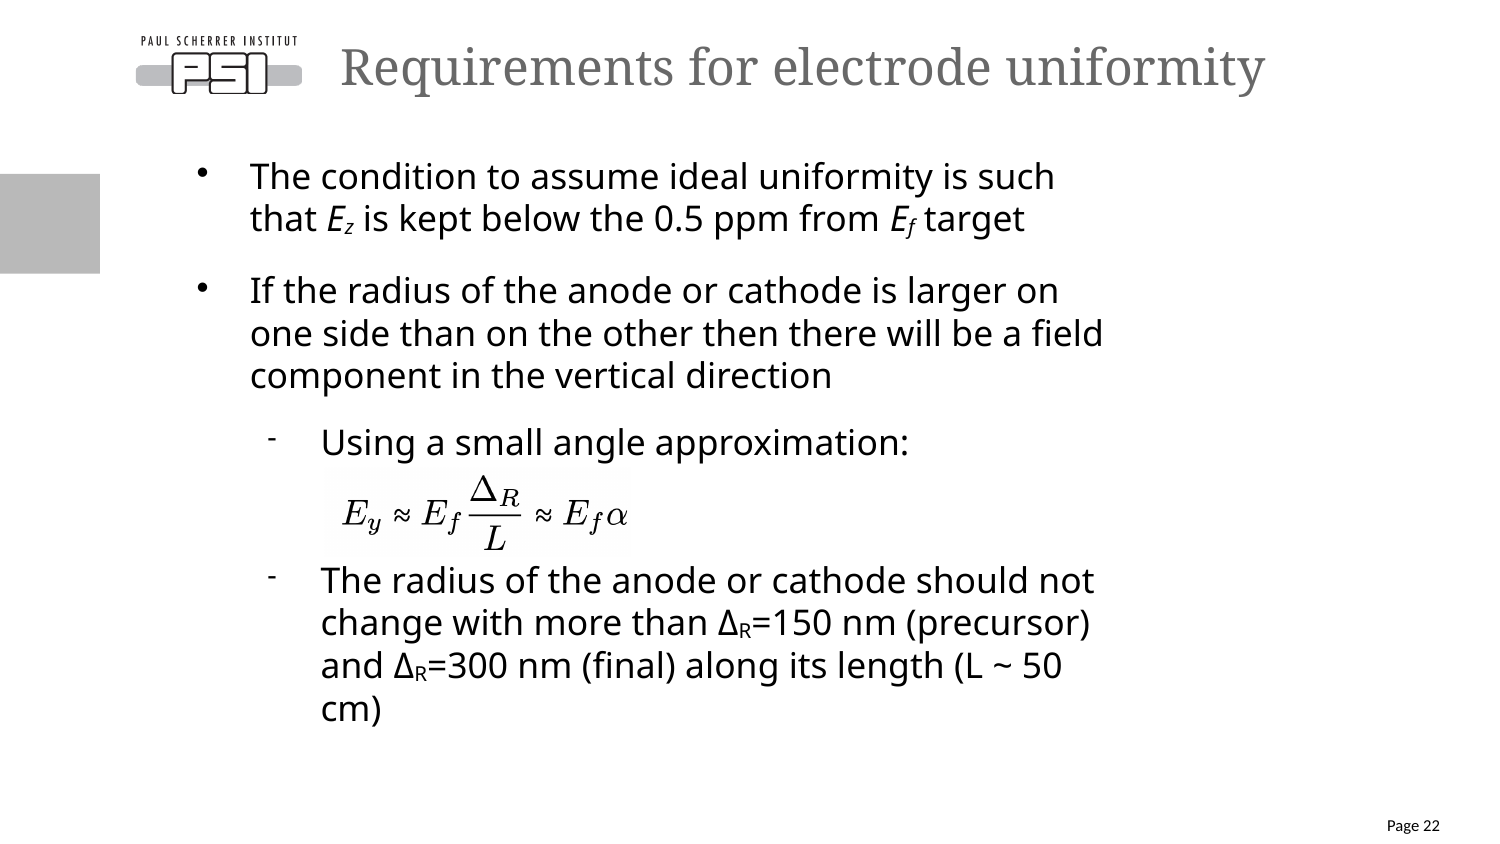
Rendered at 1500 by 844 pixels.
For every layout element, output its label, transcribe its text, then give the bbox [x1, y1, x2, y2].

picture [324, 467, 631, 557]
slide_number Page <number> [1346, 814, 1441, 839]
title Requirements for electrode uniformity [340, 35, 1441, 98]
list The condition to assume ideal uniformity is such that Ez is kept below the 0.5 ppm from Ef target If the radius of the anode or cathode is larger on one side than on the other then there will be a field component in the vertical direction Using a small angle approximation: The radius of the anode or cathode should not change with more than ΔR=150 nm (precursor) and ΔR=300 nm (final) along its length (L ~ 50 cm) [178, 154, 1125, 730]
